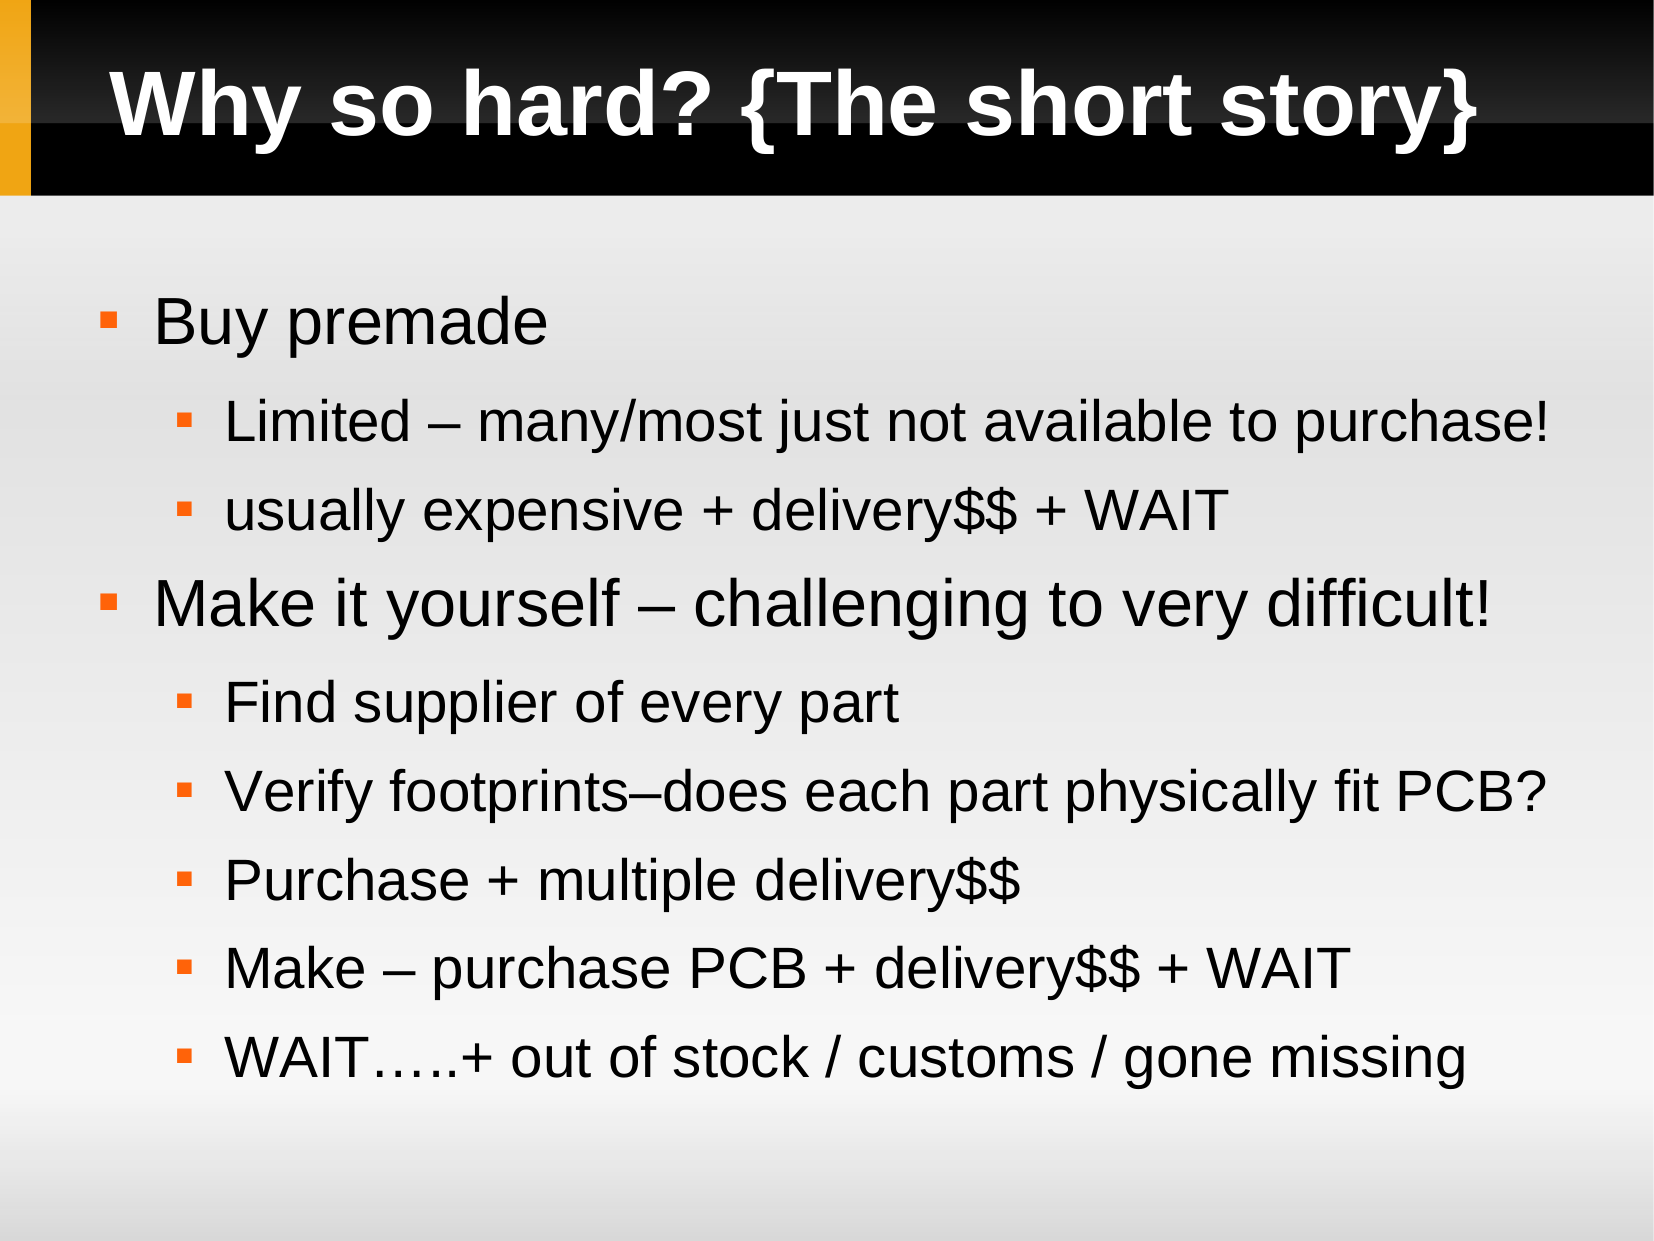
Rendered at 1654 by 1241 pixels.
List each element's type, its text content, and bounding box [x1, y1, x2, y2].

picture [0, 0, 1654, 1241]
list Buy premade Limited – many/most just not available to purchase! usually expensive + delivery$$ + WAIT Make it yourself – challenging to very difficult! Find supplier of every part Verify footprints–does each part physically fit PCB? Purchase + multiple delivery$$ Make – purchase PCB + delivery$$ + WAIT WAIT…..+ out of stock / customs / gone missing [82, 284, 1571, 1189]
title Why so hard? {The short story} [76, 0, 1565, 208]
